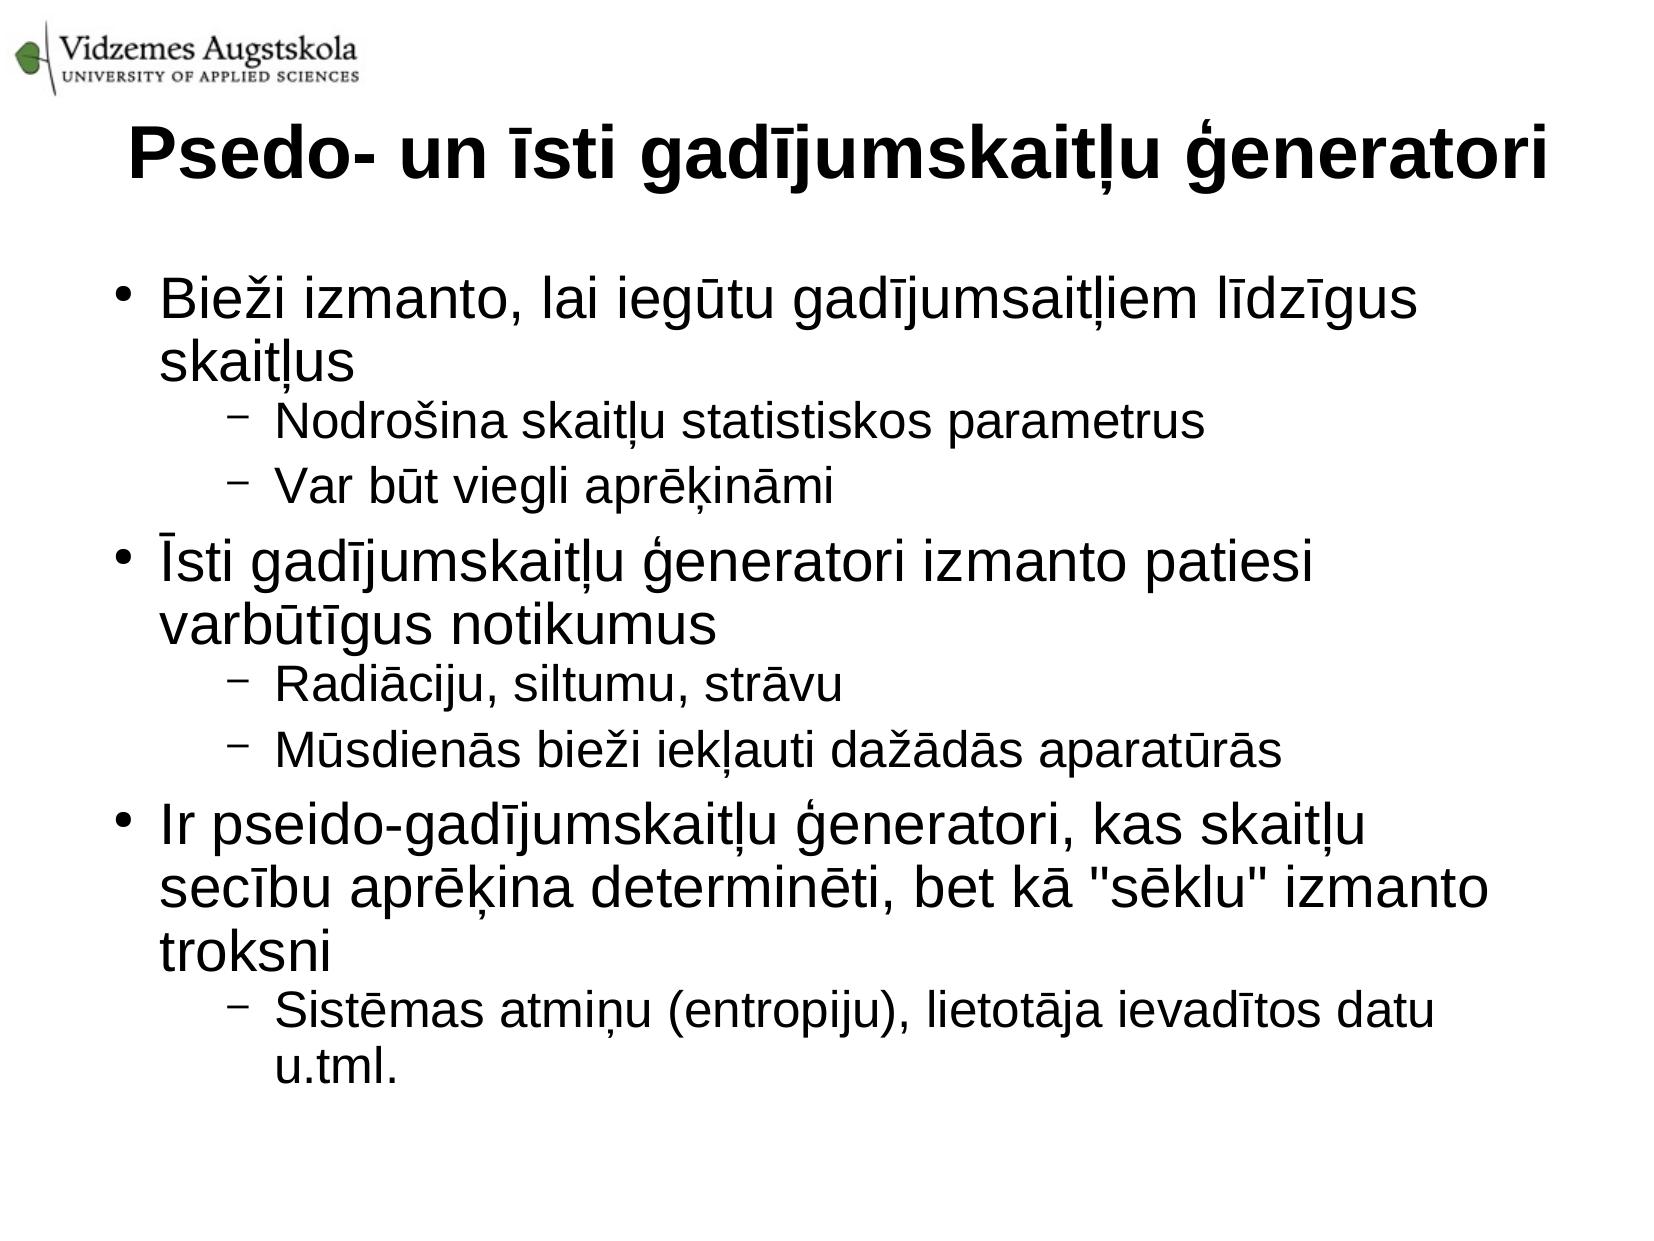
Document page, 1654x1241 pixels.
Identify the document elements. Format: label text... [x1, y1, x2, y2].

list Bieži izmanto, lai iegūtu gadījumsaitļiem līdzīgus skaitļus Nodrošina skaitļu statistiskos parametrus Var būt viegli aprēķināmi Īsti gadījumskaitļu ģeneratori izmanto patiesi varbūtīgus notikumus Radiāciju, siltumu, strāvu Mūsdienās bieži iekļauti dažādās aparatūrās Ir pseido-gadījumskaitļu ģeneratori, kas skaitļu secību aprēķina determinēti, bet kā "sēklu" izmanto troksni Sistēmas atmiņu (entropiju), lietotāja ievadītos datu u.tml. [82, 259, 1571, 1109]
picture [5, 2, 368, 113]
title Psedo- un īsti gadījumskaitļu ģeneratori [82, 50, 1571, 257]
